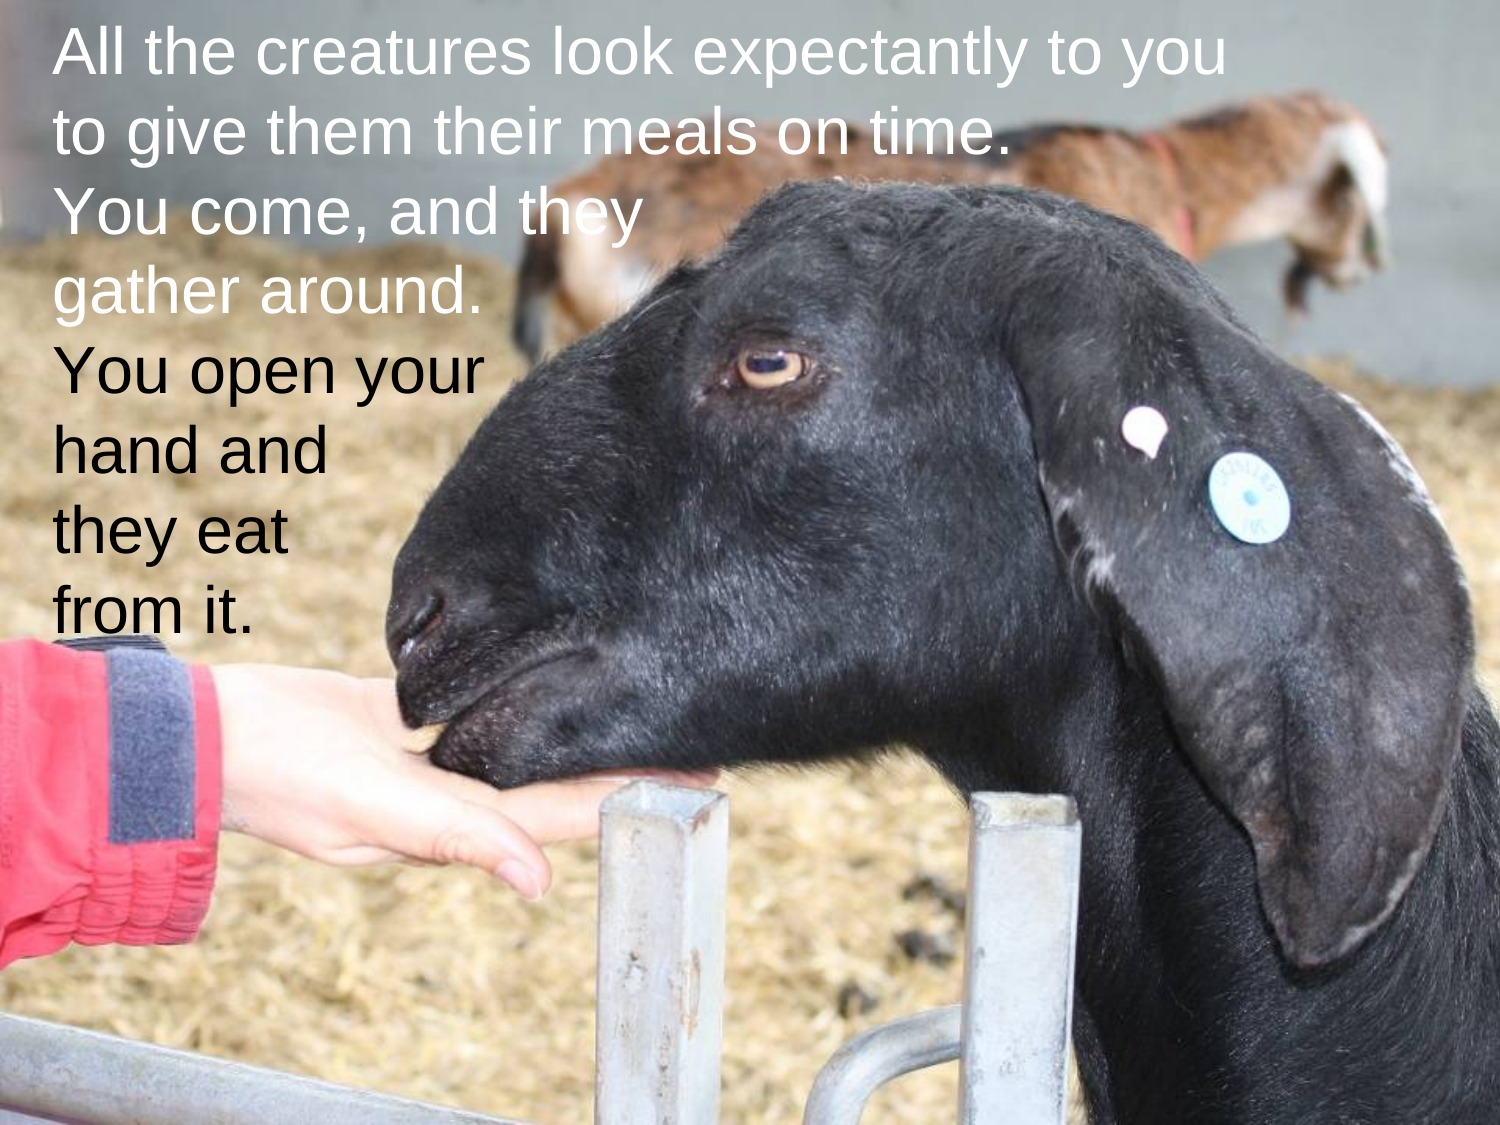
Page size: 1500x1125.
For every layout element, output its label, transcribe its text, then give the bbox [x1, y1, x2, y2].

picture [0, 0, 1500, 1125]
text_box All the creatures look expectantly to you to give them their meals on time. You come, and they gather around. You open your hand and they eat from it. [37, 0, 1450, 655]
